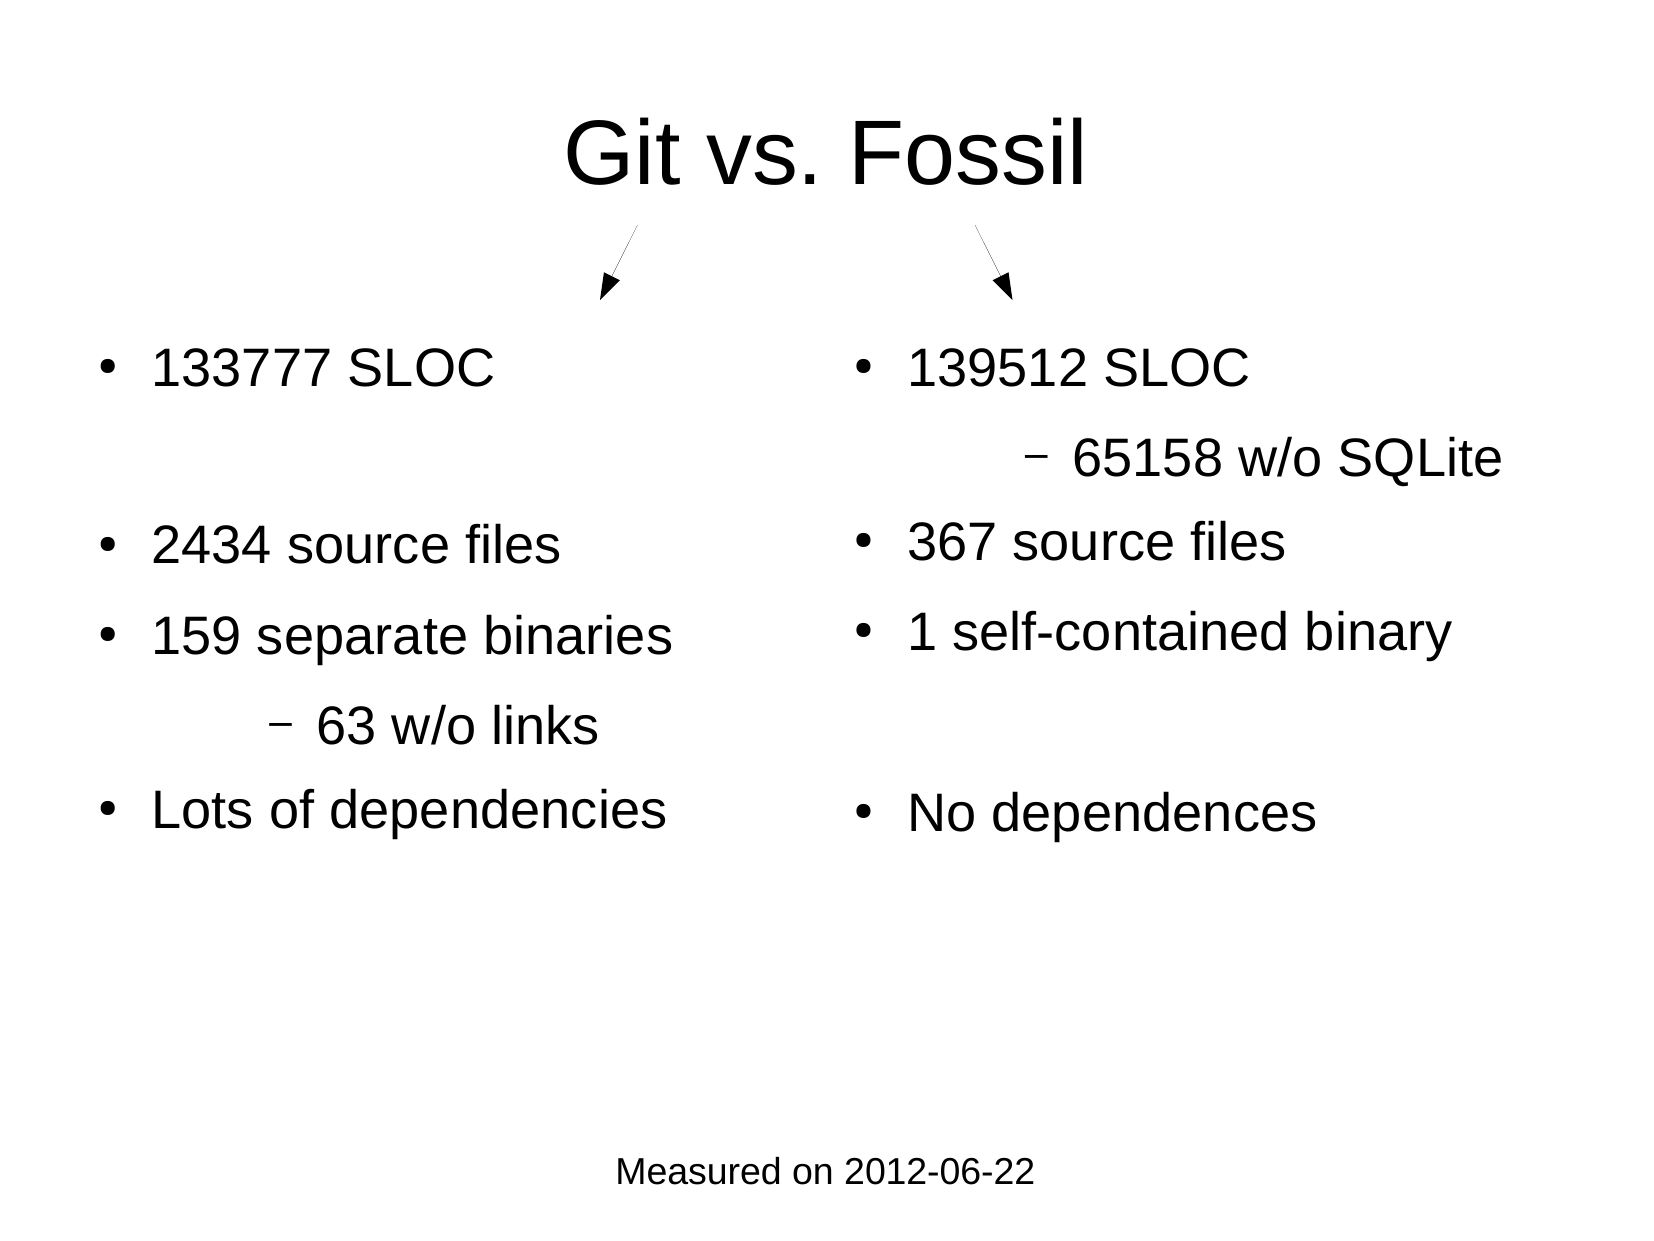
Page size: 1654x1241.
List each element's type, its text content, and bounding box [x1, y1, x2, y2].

title Git vs. Fossil [82, 49, 1571, 257]
text_box Measured on 2012-06-22 [600, 1143, 1052, 1202]
list 139512 SLOC 65158 w/o SQLite 367 source files 1 self-contained binary No dependences [836, 337, 1639, 1197]
list 133777 SLOC 2434 source files 159 separate binaries 63 w/o links Lots of dependencies [80, 337, 807, 1221]
